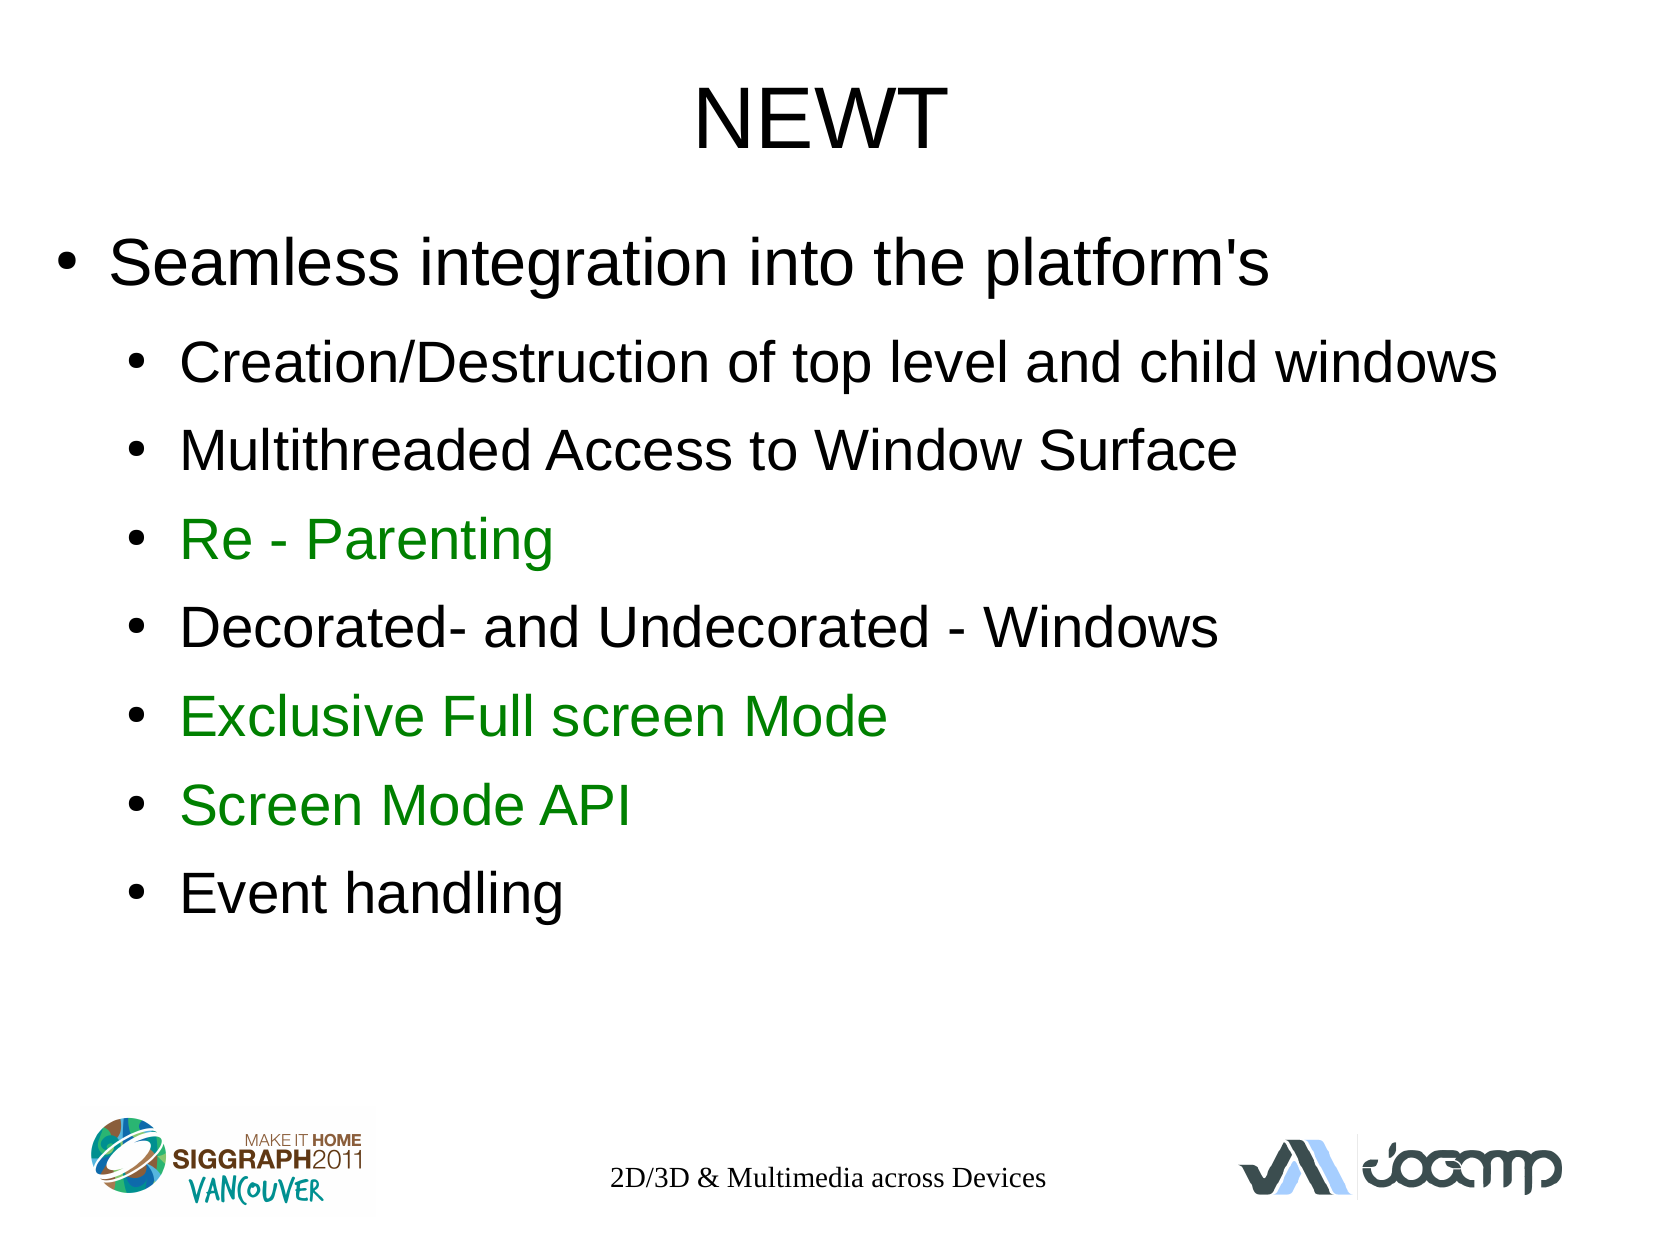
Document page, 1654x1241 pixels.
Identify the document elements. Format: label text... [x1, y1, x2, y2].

title NEWT [68, 56, 1576, 181]
picture [1237, 1134, 1562, 1200]
list Seamless integration into the platform's Creation/Destruction of top level and child windows Multithreaded Access to Window Surface Re - Parenting Decorated- and Undecorated - Windows Exclusive Full screen Mode Screen Mode API Event handling [37, 225, 1613, 1044]
picture [80, 1106, 376, 1217]
